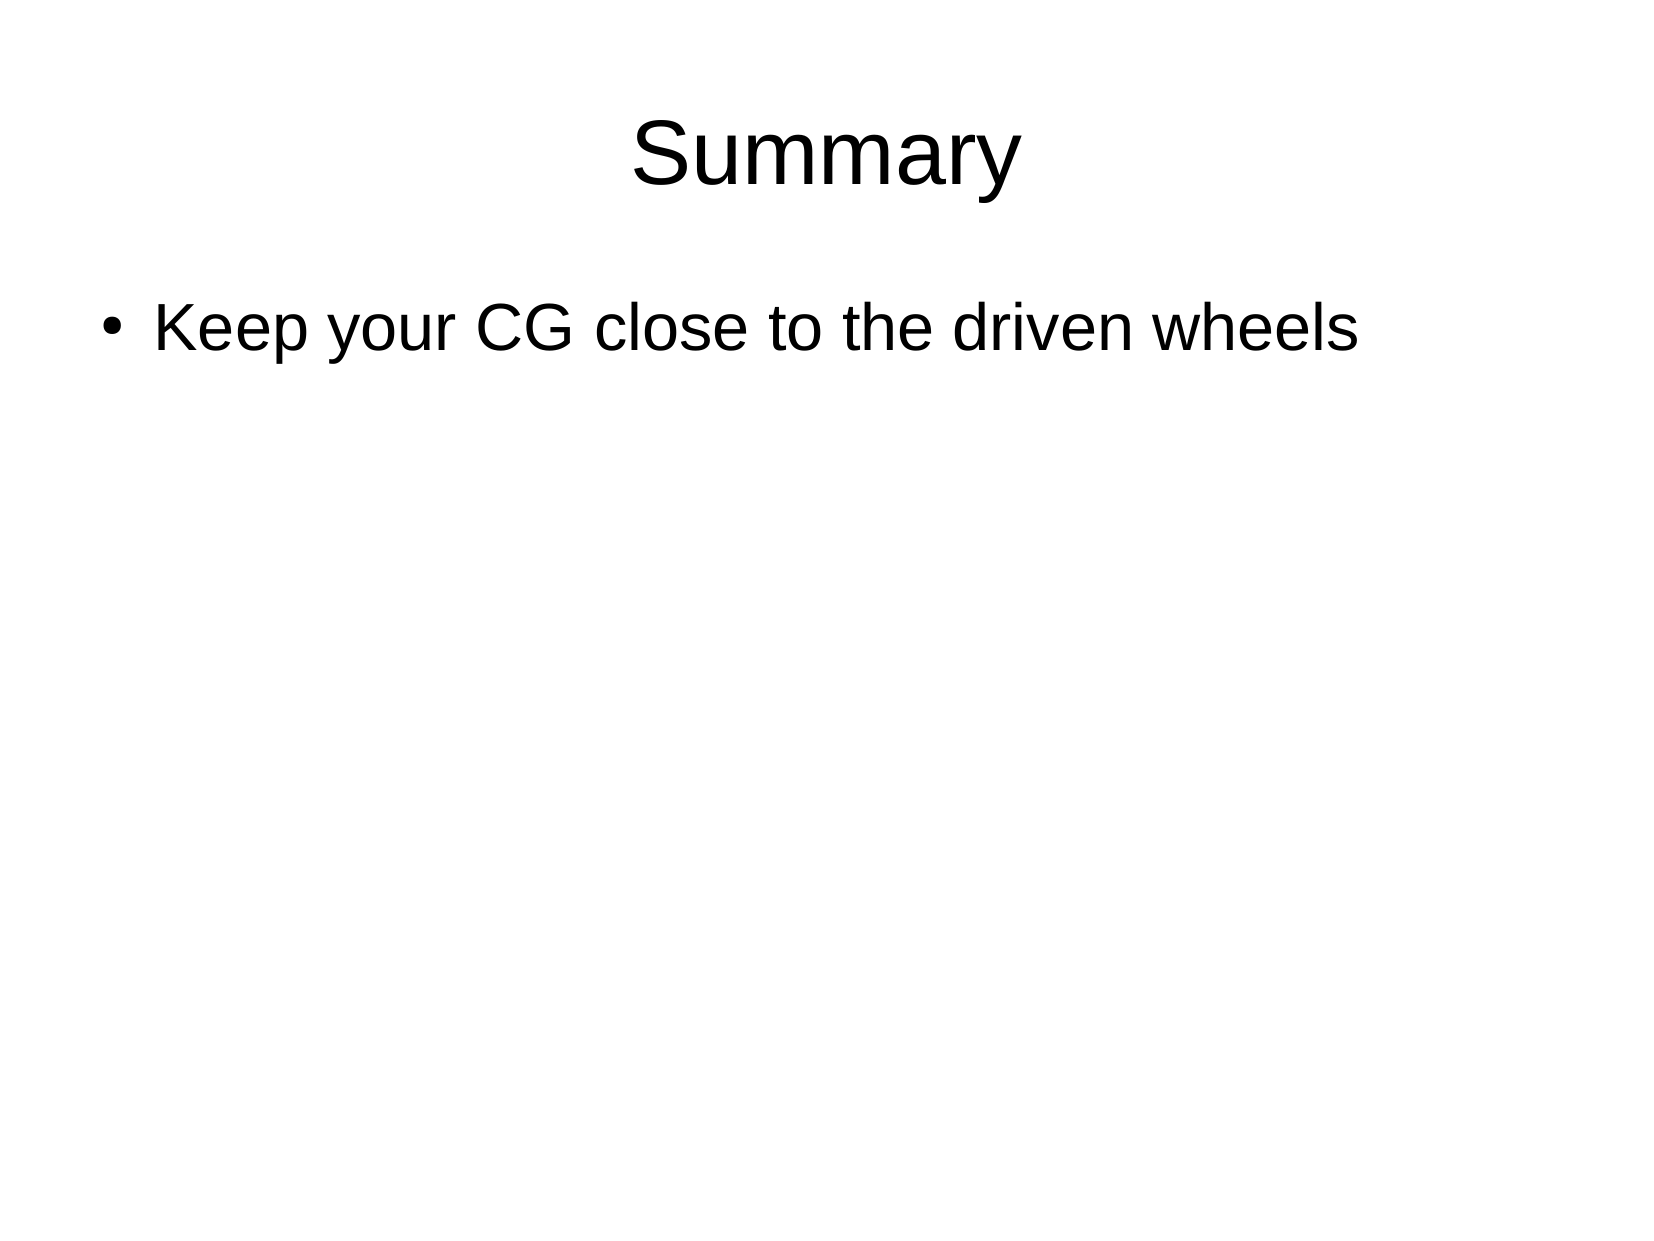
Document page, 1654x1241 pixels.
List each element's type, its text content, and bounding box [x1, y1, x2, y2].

list Keep your CG close to the driven wheels [82, 290, 1571, 1010]
title Summary [82, 49, 1571, 257]
